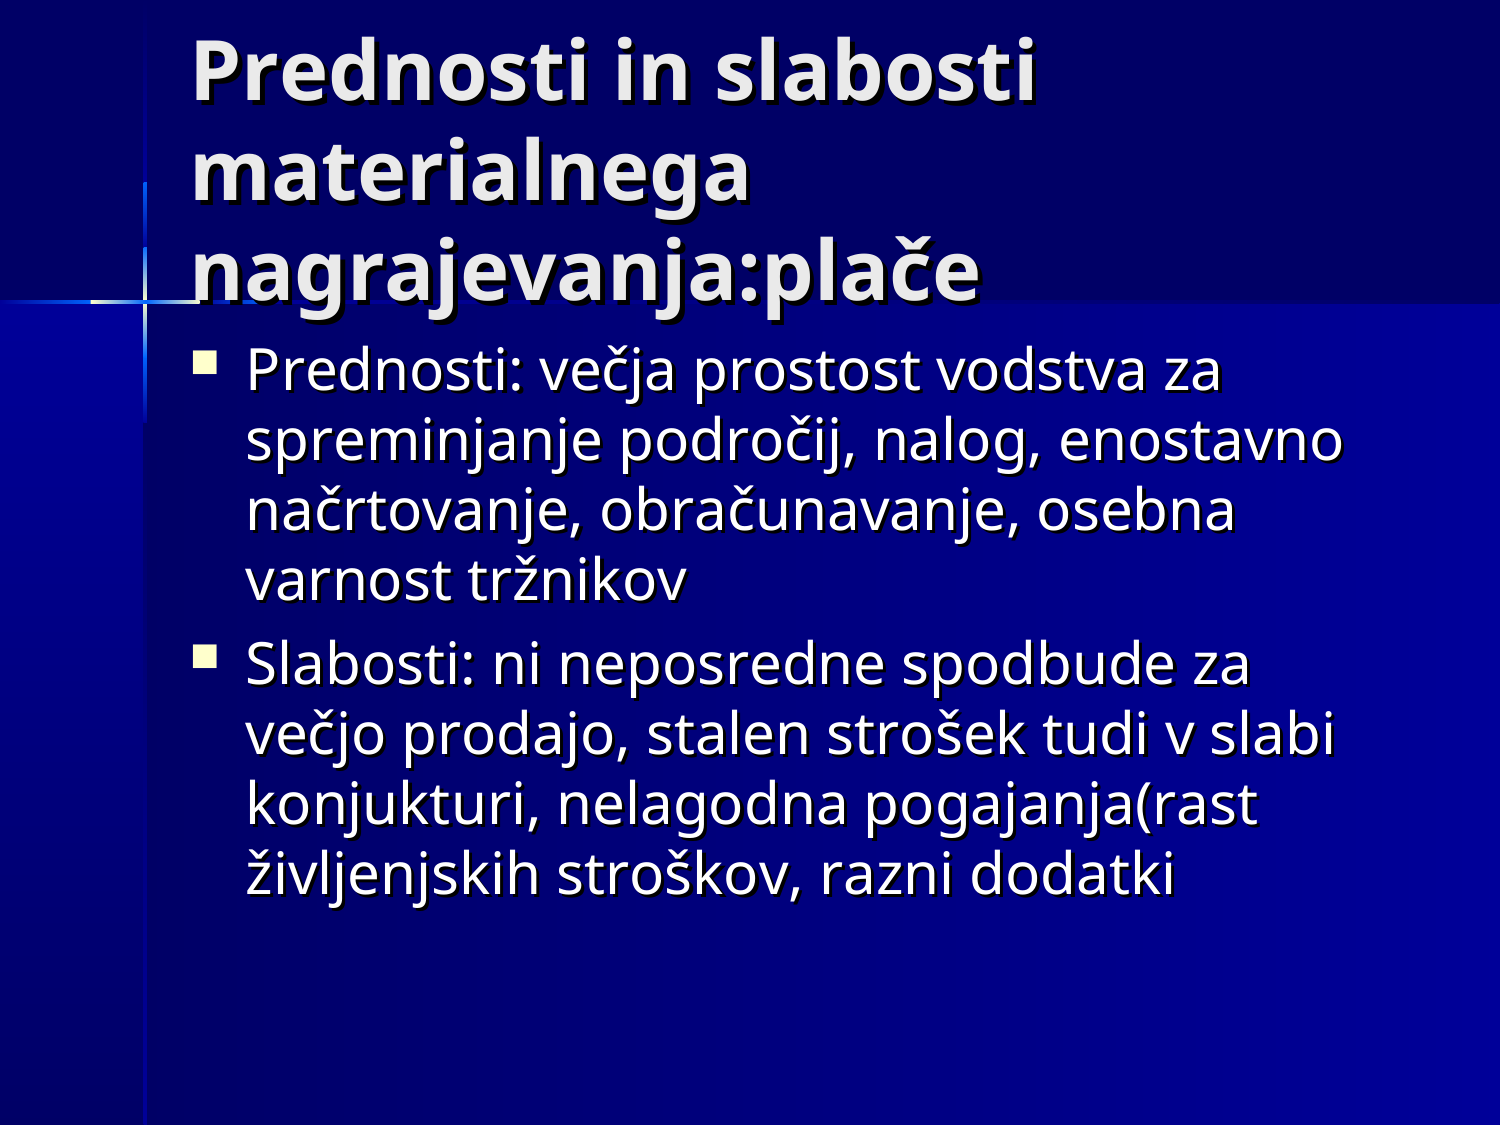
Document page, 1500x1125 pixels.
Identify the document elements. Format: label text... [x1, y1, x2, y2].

list Prednosti: večja prostost vodstva za spreminjanje področij, nalog, enostavno načrtovanje, obračunavanje, osebna varnost tržnikov Slabosti: ni neposredne spodbude za večjo prodajo, stalen strošek tudi v slabi konjukturi, nelagodna pogajanja(rast življenjskih stroškov, razni dodatki [174, 324, 1413, 1001]
title Prednosti in slabosti materialnega nagrajevanja:plače [174, 49, 1413, 285]
